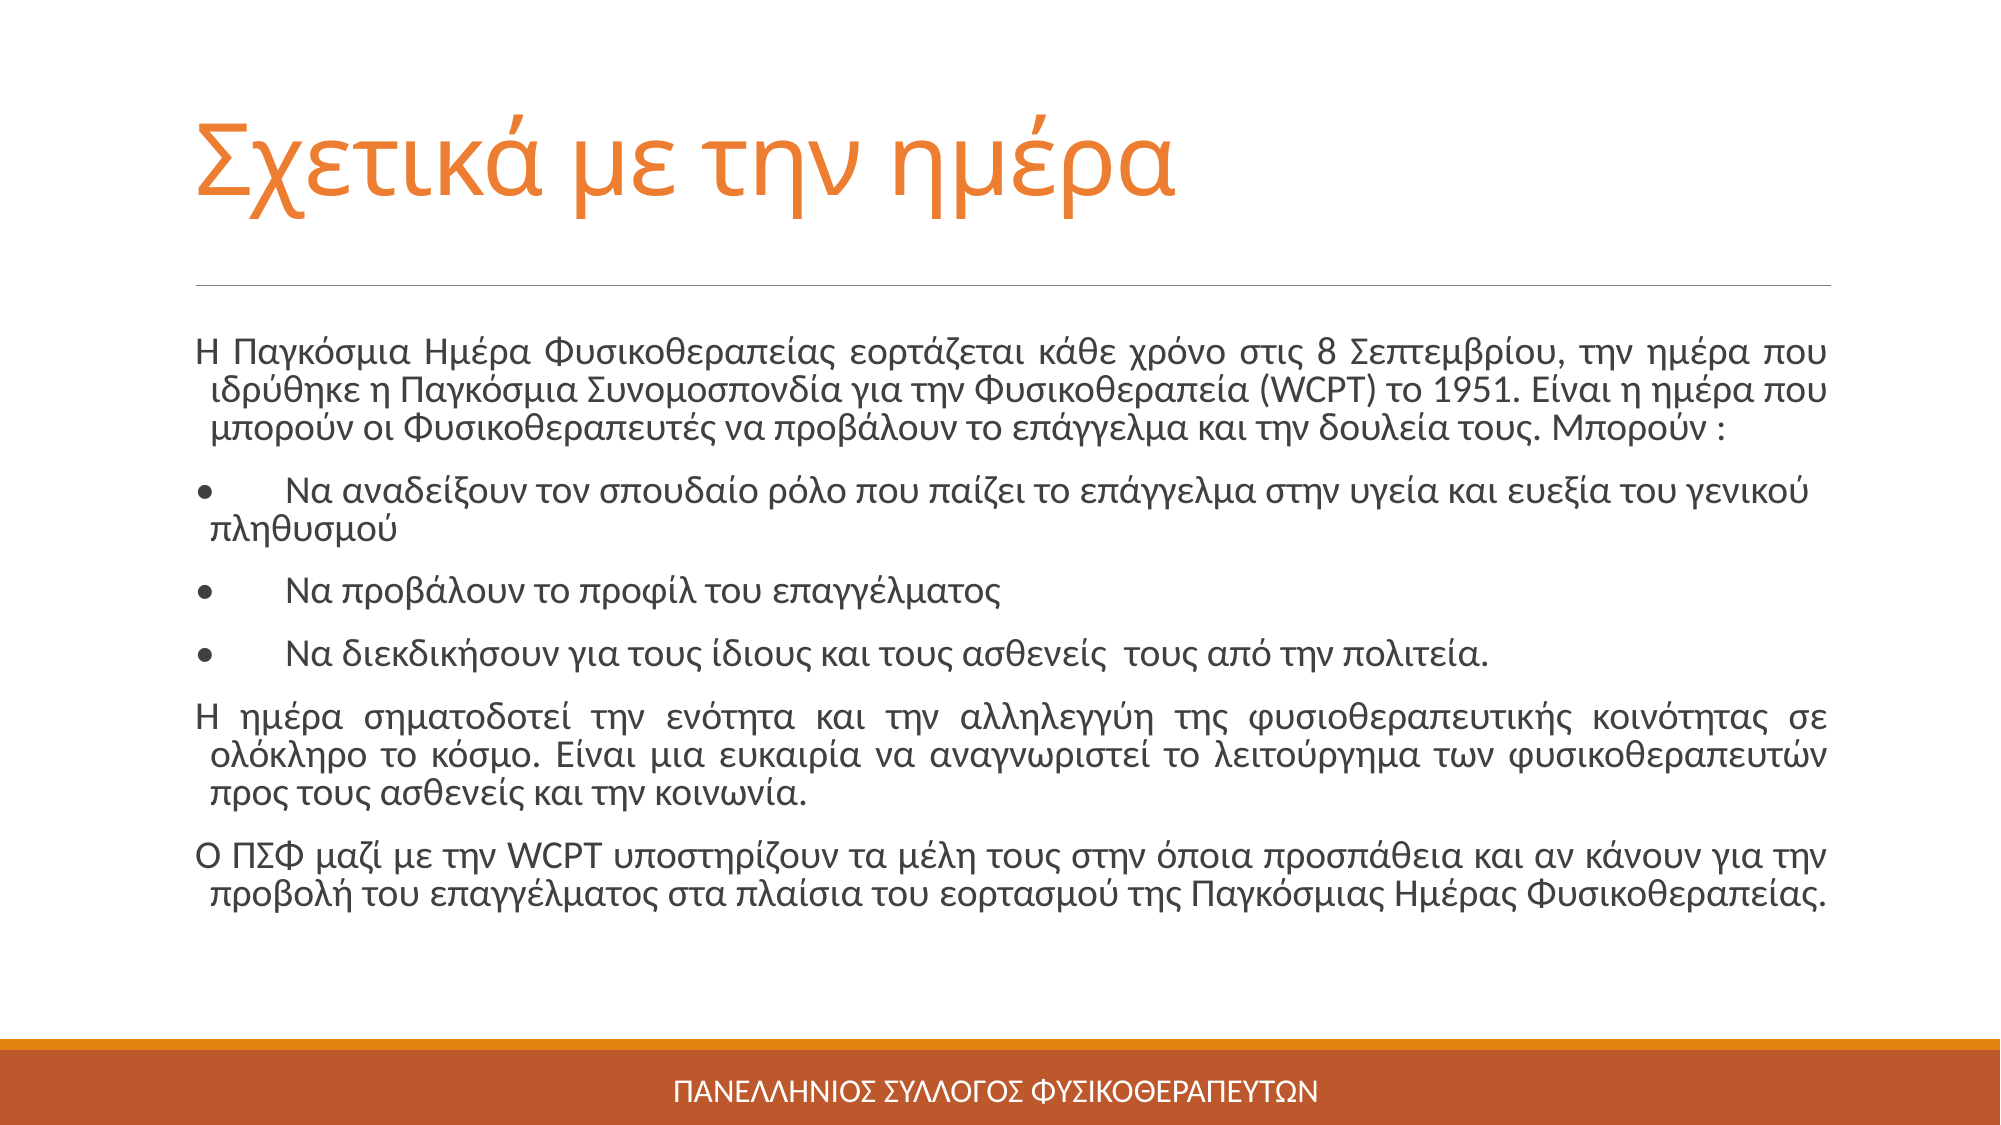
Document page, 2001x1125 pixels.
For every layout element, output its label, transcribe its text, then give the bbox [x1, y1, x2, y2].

text_box ΠΑΝΕΛΛΗΝΙΟΣ ΣΥΛΛΟΓΟΣ ΦΥΣΙΚΟΘΕΡΑΠΕΥΤΩΝ [604, 1059, 1396, 1120]
title Σχετικά με την ημέρα [180, 47, 1831, 224]
list Η Παγκόσμια Ημέρα Φυσικοθεραπείας εορτάζεται κάθε χρόνο στις 8 Σεπτεμβρίου, την ημέρα που ιδρύθηκε η Παγκόσμια Συνομοσπονδία για την Φυσικοθεραπεία (WCPT) το 1951. Είναι η ημέρα που μπορούν οι Φυσικοθεραπευτές να προβάλουν το επάγγελμα και την δουλεία τους. Μπορούν : • Να αναδείξουν τον σπουδαίο ρόλο που παίζει το επάγγελμα στην υγεία και ευεξία του γενικού πληθυσμού • Να προβάλουν το προφίλ του επαγγέλματος • Να διεκδικήσουν για τους ίδιους και τους ασθενείς τους από την πολιτεία. Η ημέρα σηματοδοτεί την ενότητα και την αλληλεγγύη της φυσιοθεραπευτικής κοινότητας σε ολόκληρο το κόσμο. Είναι μια ευκαιρία να αναγνωριστεί το λειτούργημα των φυσικοθεραπευτών προς τους ασθενείς και την κοινωνία. Ο ΠΣΦ μαζί με την WCPT υποστηρίζουν τα μέλη τους στην όποια προσπάθεια και αν κάνουν για την προβολή του επαγγέλματος στα πλαίσια του εορτασμού της Παγκόσμιας Ημέρας Φυσικοθεραπείας. [180, 326, 1831, 990]
